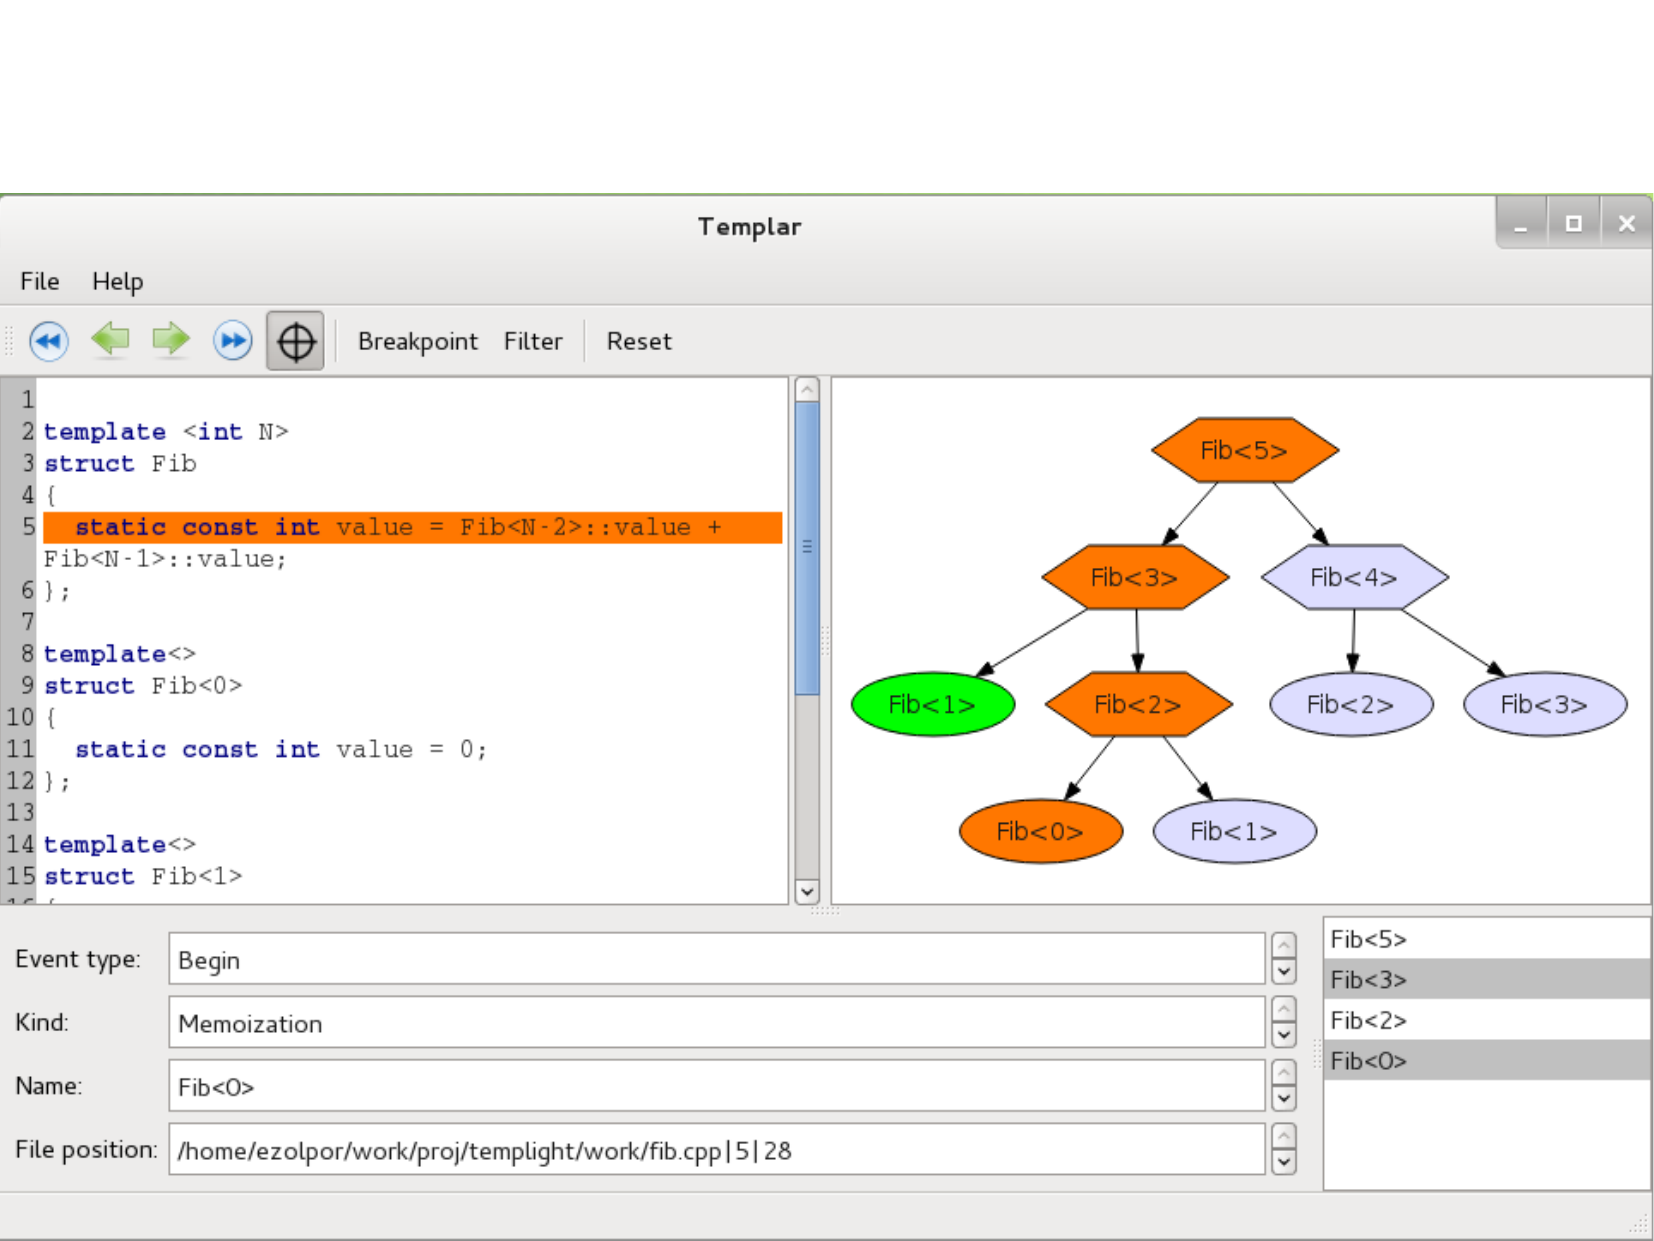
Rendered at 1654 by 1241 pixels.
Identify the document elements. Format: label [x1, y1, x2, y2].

picture [0, 193, 1654, 1241]
